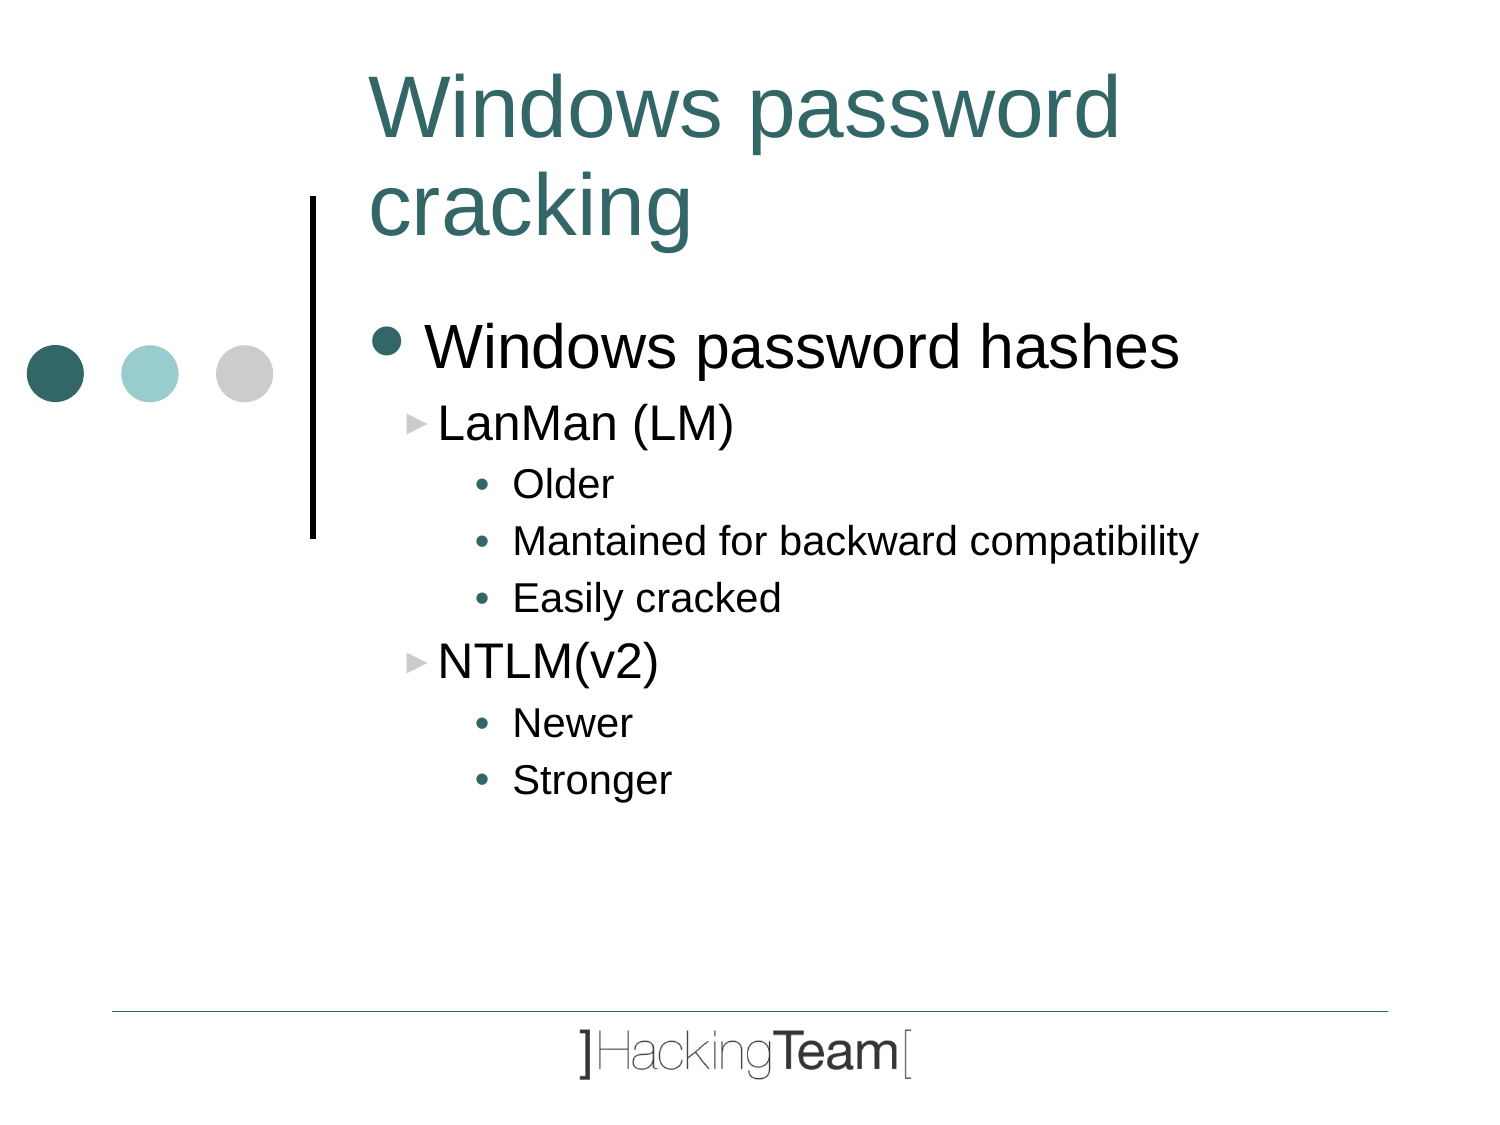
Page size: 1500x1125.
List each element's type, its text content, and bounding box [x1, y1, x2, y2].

picture [574, 1041, 916, 1084]
title Windows password cracking [249, 38, 1401, 275]
list Windows password hashes LanMan (LM) Older Mantained for backward compatibility Easily cracked NTLM(v2) Newer Stronger [249, 312, 1401, 1041]
